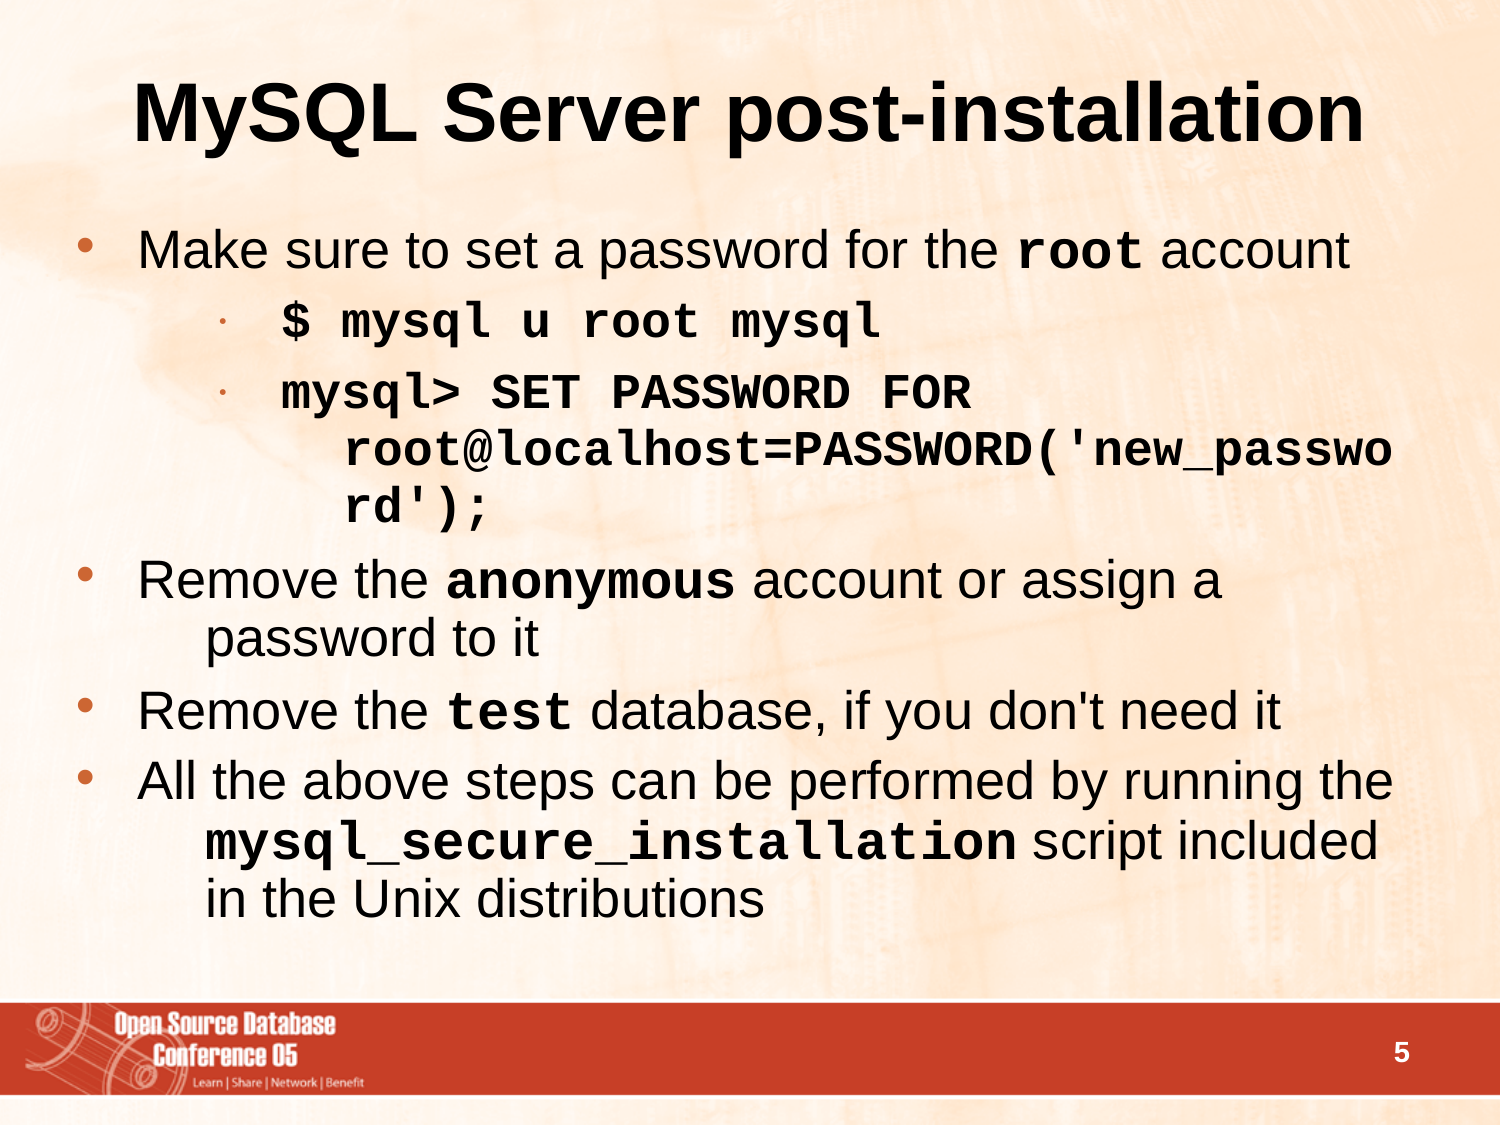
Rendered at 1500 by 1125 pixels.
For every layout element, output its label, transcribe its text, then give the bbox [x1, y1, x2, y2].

picture [0, 0, 1500, 1125]
title MySQL Server post-installation [75, 18, 1426, 207]
list Make sure to set a password for the root account $ mysql ­u root mysql mysql> SET PASSWORD FOR root@localhost=PASSWORD('new_password'); Remove the anonymous account or assign a password to it Remove the test database, if you don't need it All the above steps can be performed by running the mysql_secure_installation script included in the Unix distributions [69, 220, 1420, 977]
